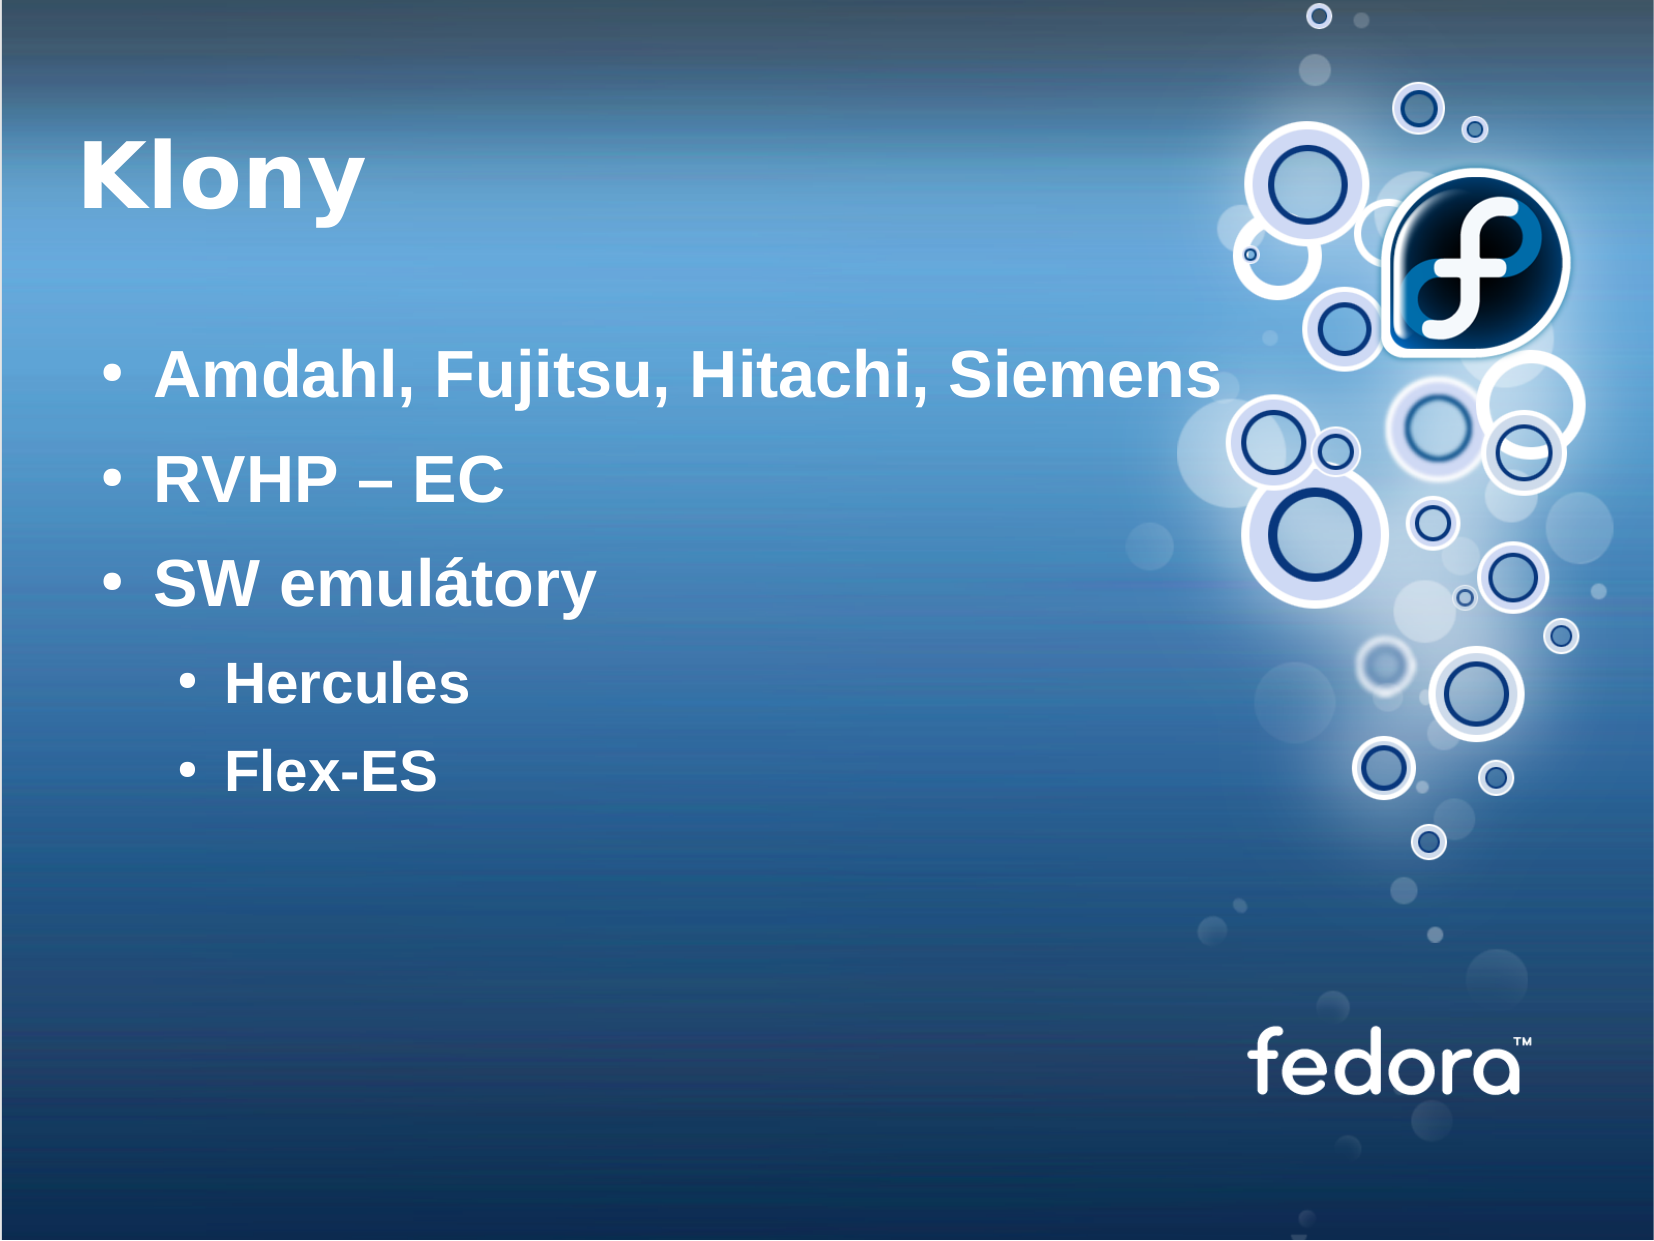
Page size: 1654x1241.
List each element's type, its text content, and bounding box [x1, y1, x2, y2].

title Klony [76, 80, 1565, 273]
list Amdahl, Fujitsu, Hitachi, Siemens RVHP – EC SW emulátory Hercules Flex-ES [82, 337, 1388, 1142]
picture [1, 0, 1654, 1240]
